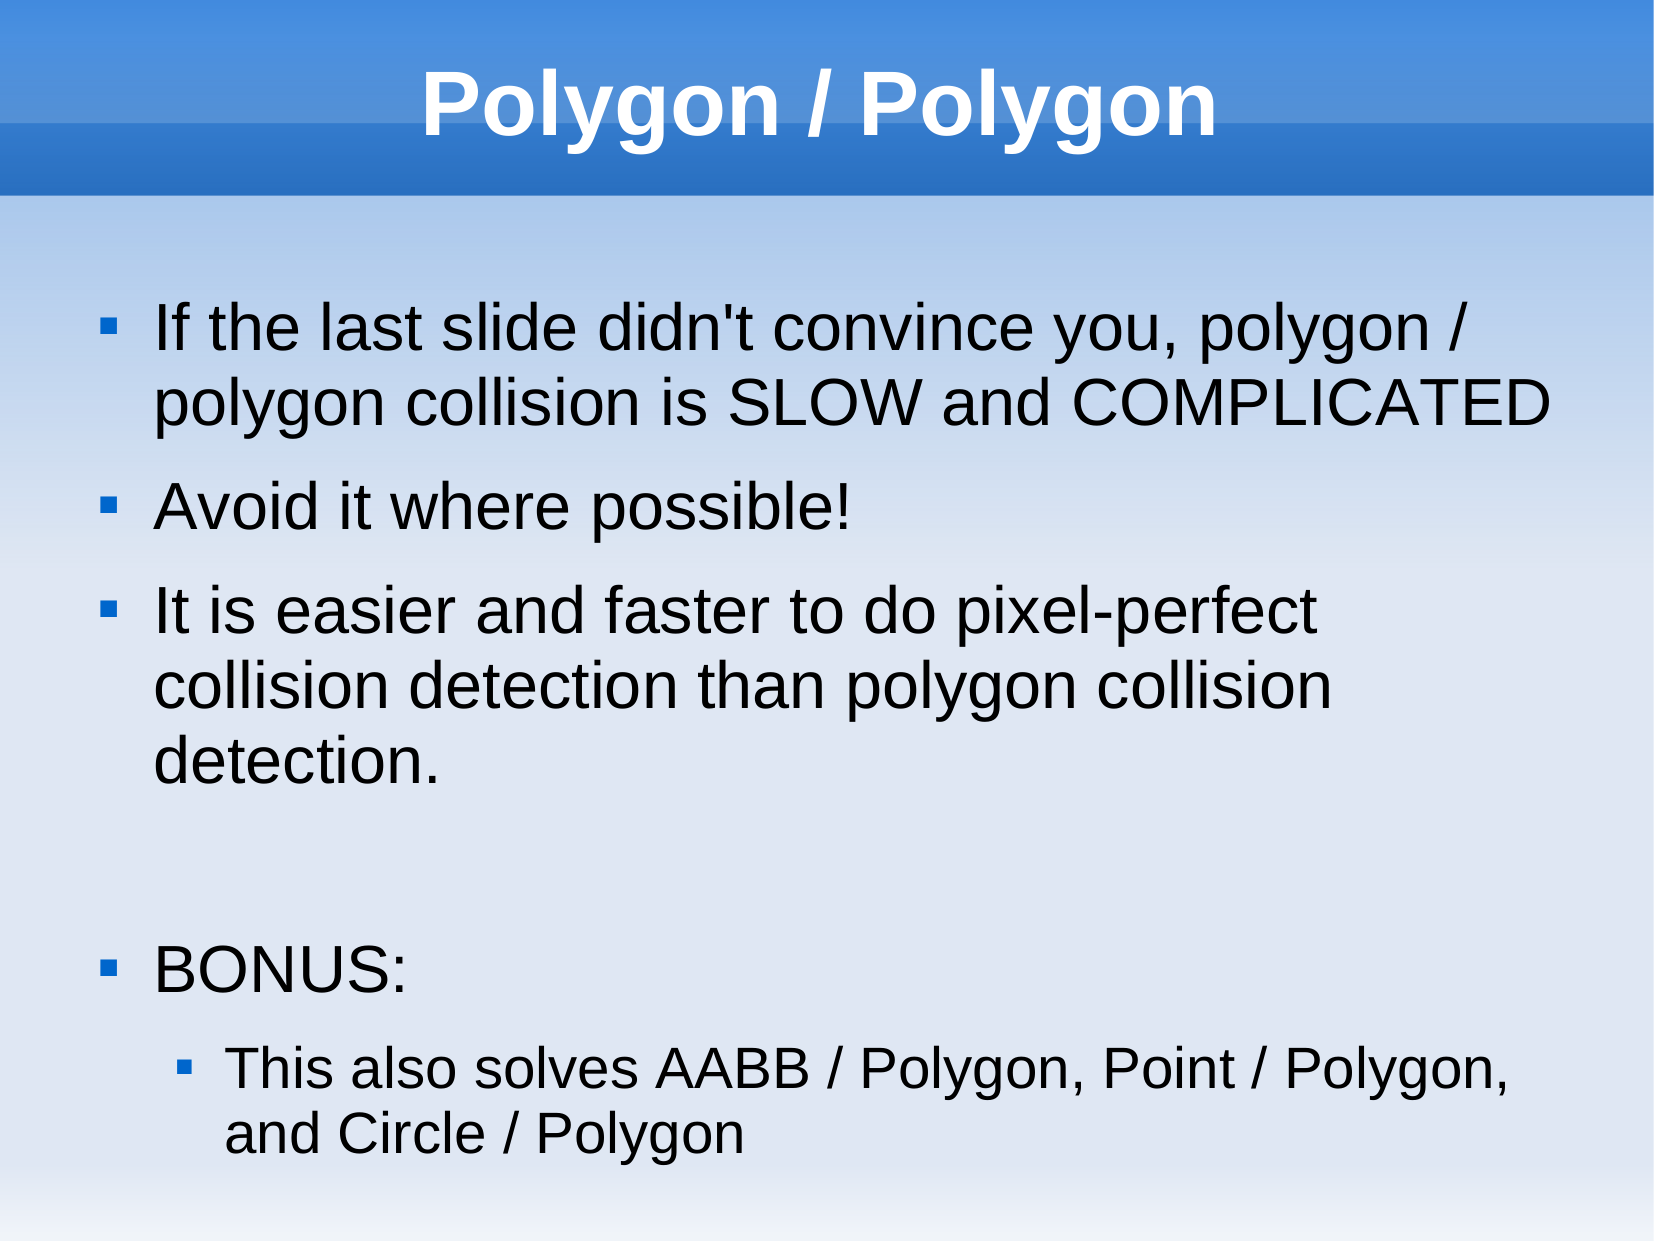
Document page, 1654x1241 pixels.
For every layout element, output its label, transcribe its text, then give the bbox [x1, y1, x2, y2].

list If the last slide didn't convince you, polygon / polygon collision is SLOW and COMPLICATED Avoid it where possible! It is easier and faster to do pixel-perfect collision detection than polygon collision detection. BONUS: This also solves AABB / Polygon, Point / Polygon, and Circle / Polygon [82, 290, 1571, 1167]
title Polygon / Polygon [76, 0, 1565, 208]
picture [0, 0, 1654, 1241]
